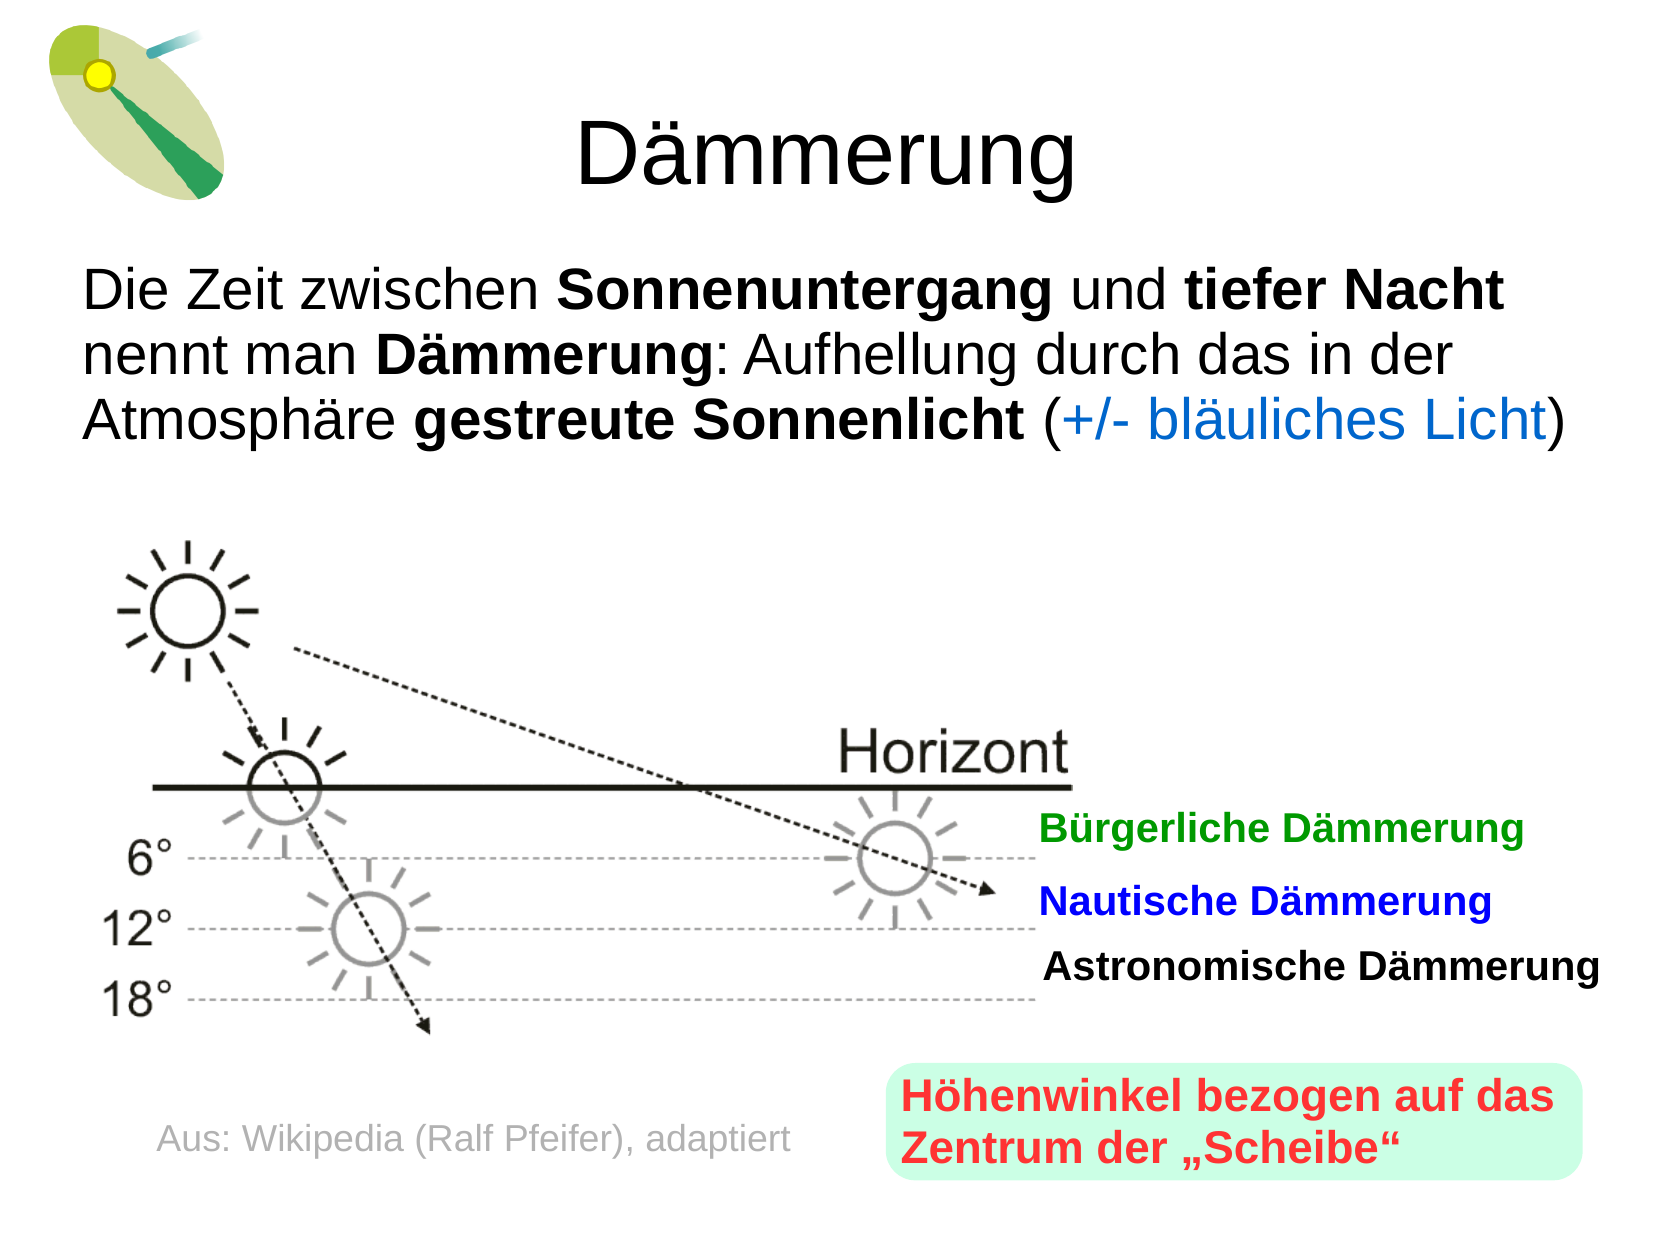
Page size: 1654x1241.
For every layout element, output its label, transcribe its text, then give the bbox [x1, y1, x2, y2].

picture [99, 540, 1073, 1036]
picture [47, 23, 225, 201]
text_box Nautische Dämmerung [1023, 870, 1509, 933]
text_box Astronomische Dämmerung [1027, 935, 1617, 998]
text_box Bürgerliche Dämmerung [1023, 797, 1541, 860]
list Die Zeit zwischen Sonnenuntergang und tiefer Nacht nennt man Dämmerung: Aufhellung durch das in der Atmosphäre gestreute Sonnenlicht (+/- bläuliches Licht) [82, 256, 1571, 532]
title Dämmerung [82, 49, 1571, 256]
text_box Höhenwinkel bezogen auf das Zentrum der „Scheibe“ [885, 1062, 1583, 1181]
text_box Aus: Wikipedia (Ralf Pfeifer), adaptiert [141, 1110, 807, 1168]
